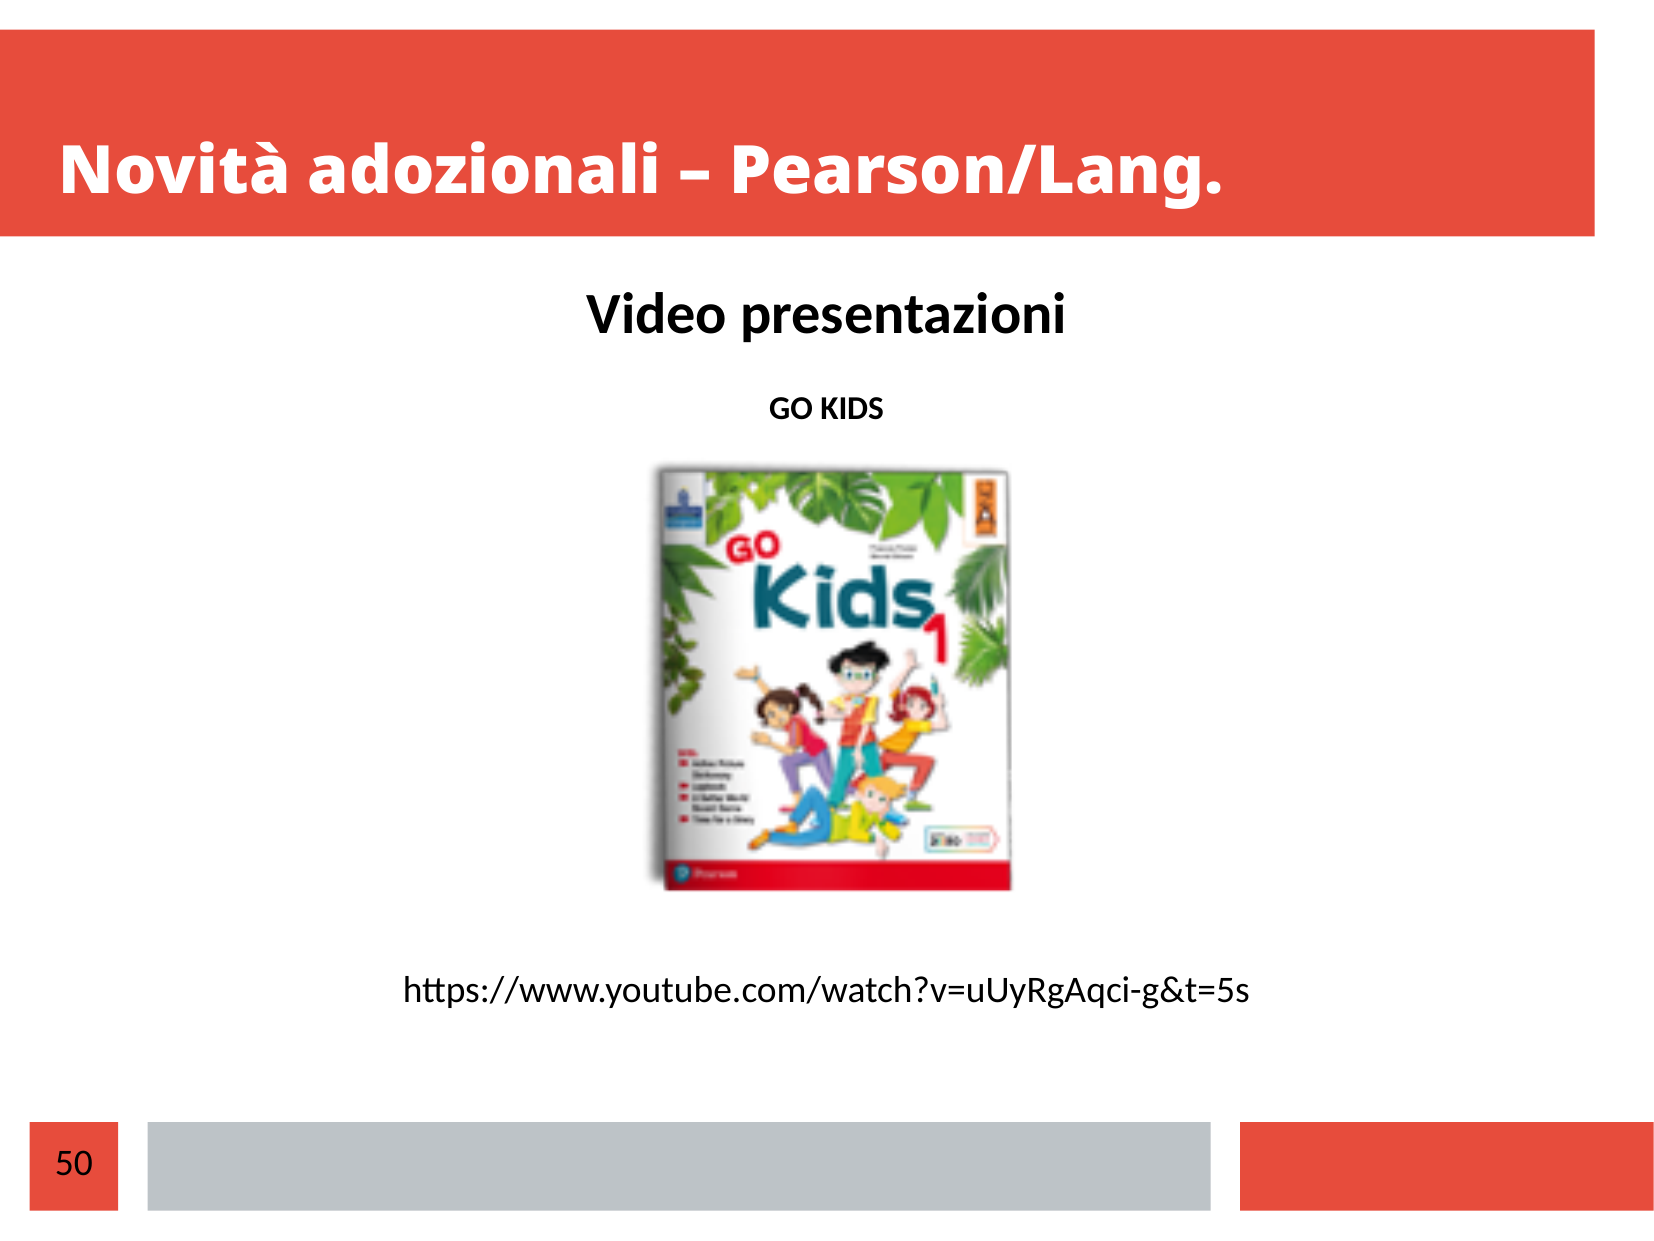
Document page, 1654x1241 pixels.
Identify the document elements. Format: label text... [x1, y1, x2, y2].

text_box <numero> [29, 1122, 119, 1211]
title Novità adozionali – Pearson/Lang. [59, 59, 1595, 207]
picture [617, 421, 1036, 941]
text_box https://www.youtube.com/watch?v=uUyRgAqci-g&t=5s [322, 957, 1332, 1019]
text_box Video presentazioni [118, 282, 1536, 586]
text_box GO KIDS [550, 378, 1103, 434]
